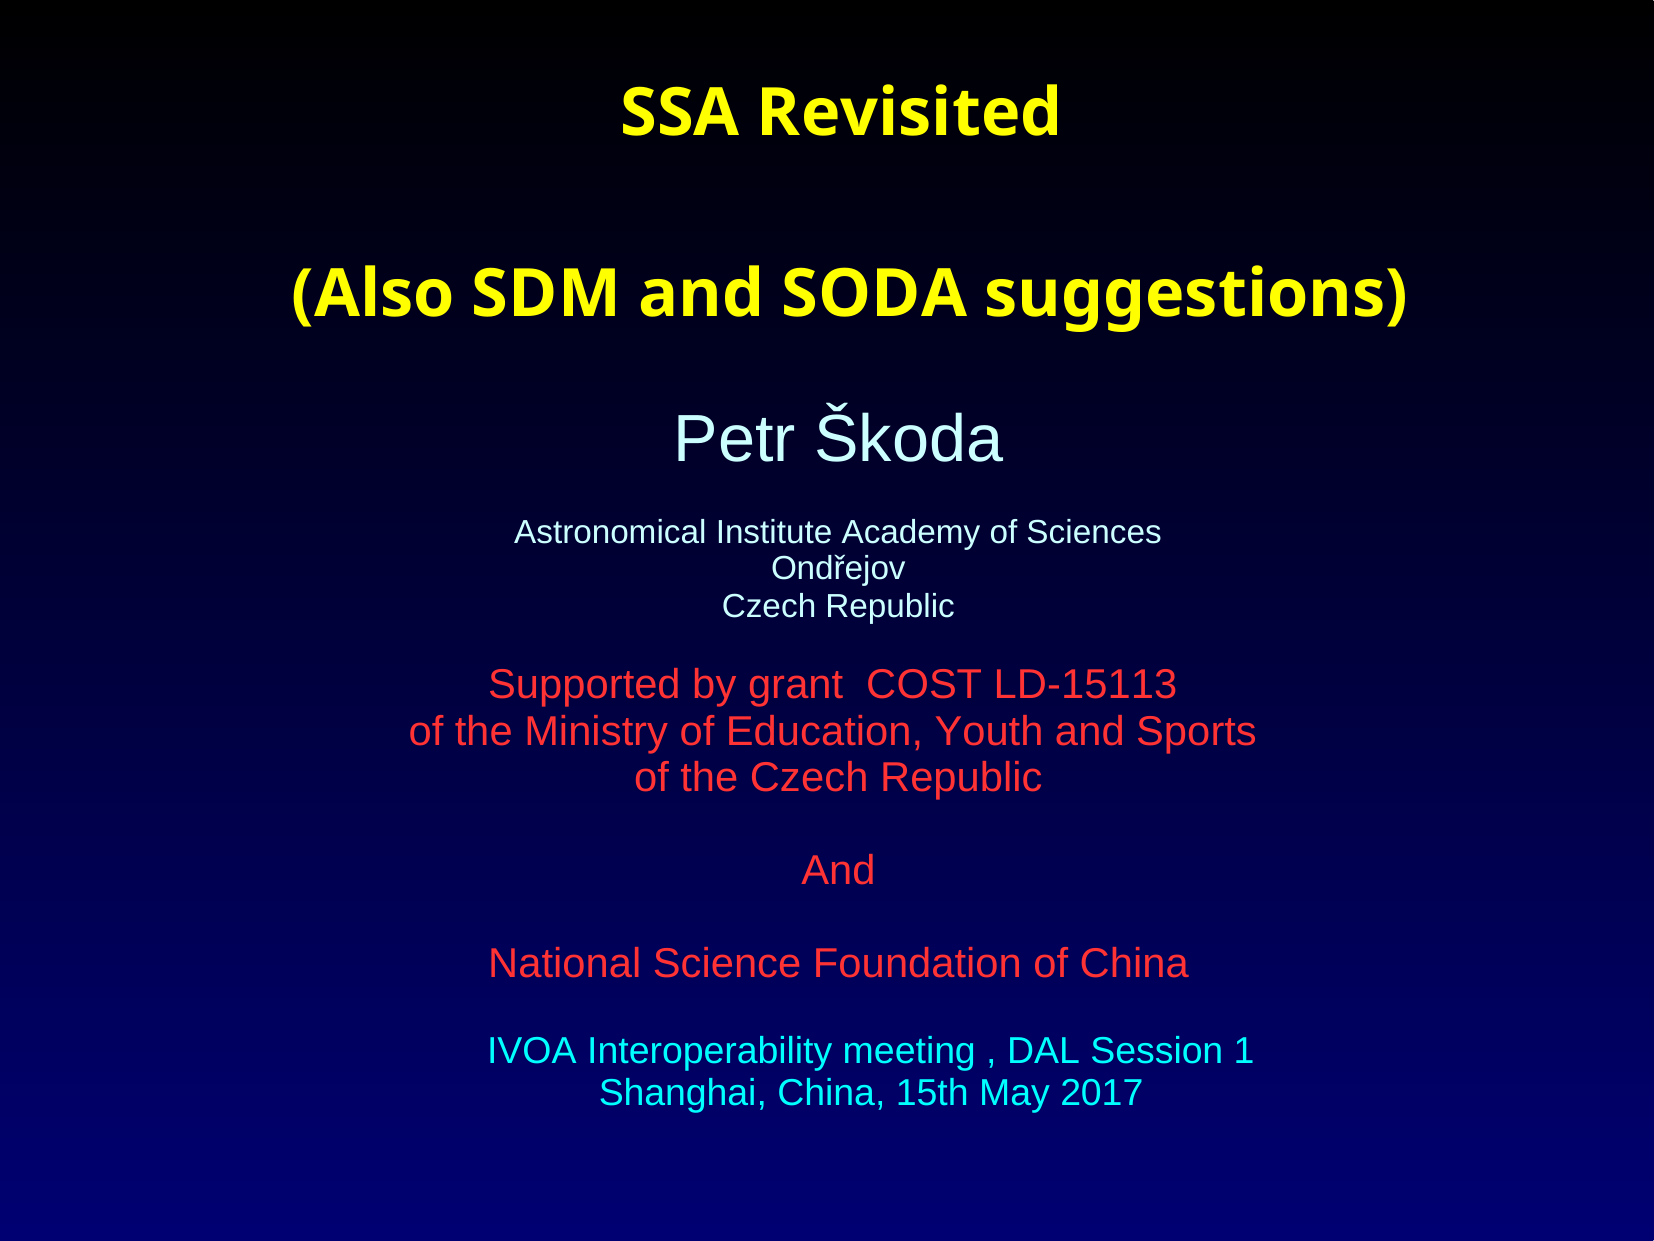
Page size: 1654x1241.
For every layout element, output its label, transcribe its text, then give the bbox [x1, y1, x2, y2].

text_box IVOA Interoperability meeting , DAL Session 1 Shanghai, China, 15th May 2017 [383, 1021, 1359, 1123]
title SSA Revisited (Also SDM and SODA suggestions) [106, 83, 1595, 317]
subtitle Petr Škoda Astronomical Institute Academy of Sciences Ondřejov Czech Republic Supported by grant COST LD-15113 of the Ministry of Education, Youth and Sports of the Czech Republic And National Science Foundation of China [76, 354, 1565, 1034]
